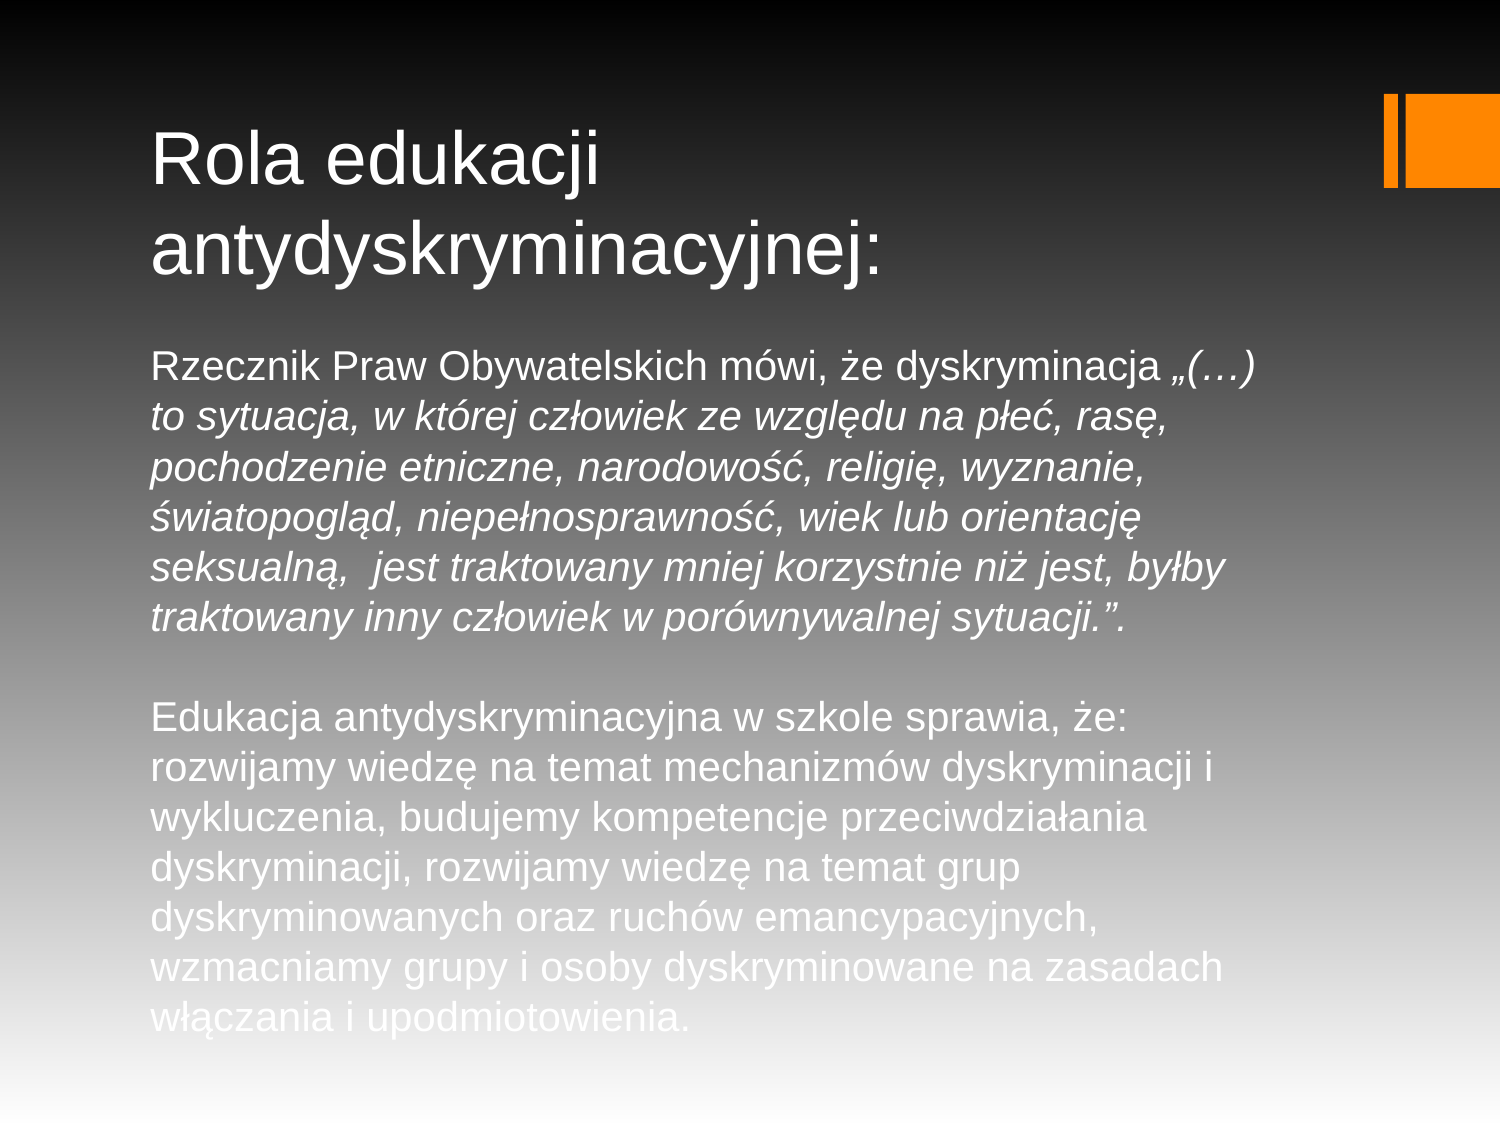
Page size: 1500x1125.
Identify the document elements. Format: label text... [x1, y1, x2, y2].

text_box Rola edukacji antydyskryminacyjnej: Rzecznik Praw Obywatelskich mówi, że dyskryminacja „(…) to sytuacja, w której człowiek ze względu na płeć, rasę, pochodzenie etniczne, narodowość, religię, wyznanie, światopogląd, niepełnosprawność, wiek lub orientację seksualną, jest traktowany mniej korzystnie niż jest, byłby traktowany inny człowiek w porównywalnej sytuacji.”. Edukacja antydyskryminacyjna w szkole sprawia, że: rozwijamy wiedzę na temat mechanizmów dyskryminacji i wykluczenia, budujemy kompetencje przeciwdziałania dyskryminacji, rozwijamy wiedzę na temat grup dyskryminowanych oraz ruchów emancypacyjnych, wzmacniamy grupy i osoby dyskryminowane na zasadach włączania i upodmiotowienia. [135, 101, 1317, 1047]
